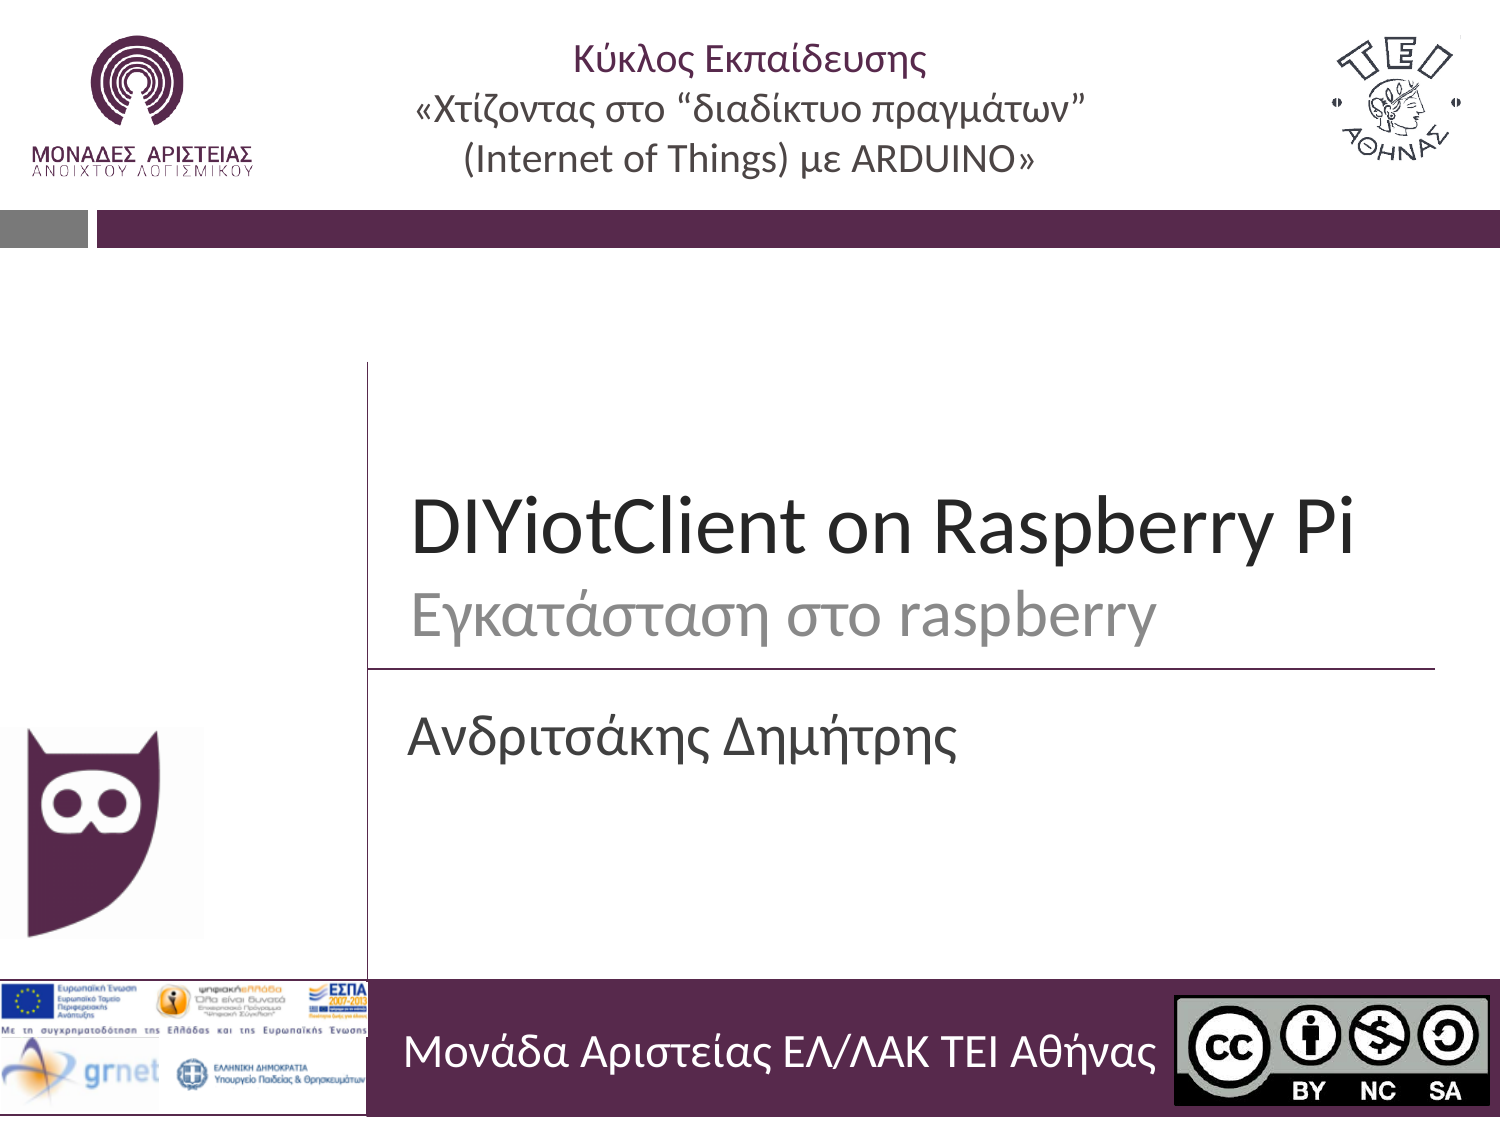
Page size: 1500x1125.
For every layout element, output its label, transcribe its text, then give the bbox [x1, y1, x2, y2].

text_box Κύκλος Εκπαίδευσης «Χτίζοντας στο “διαδίκτυο πραγμάτων” (Internet of Things) με ARDUINO» [280, 22, 1220, 190]
title DIYiotClient on Raspberry Pi Εγκατάσταση στο raspberry [395, 357, 1459, 658]
picture [31, 36, 253, 177]
picture [0, 982, 368, 1113]
picture [0, 727, 204, 939]
picture [1174, 995, 1490, 1106]
subtitle Μονάδα Αριστείας ΕΛ/ΛΑΚ ΤΕΙ Αθήνας [387, 992, 1488, 1105]
picture [175, 1057, 366, 1092]
text_box Ανδριτσάκης Δημήτρης [392, 704, 1455, 963]
picture [1331, 35, 1461, 167]
